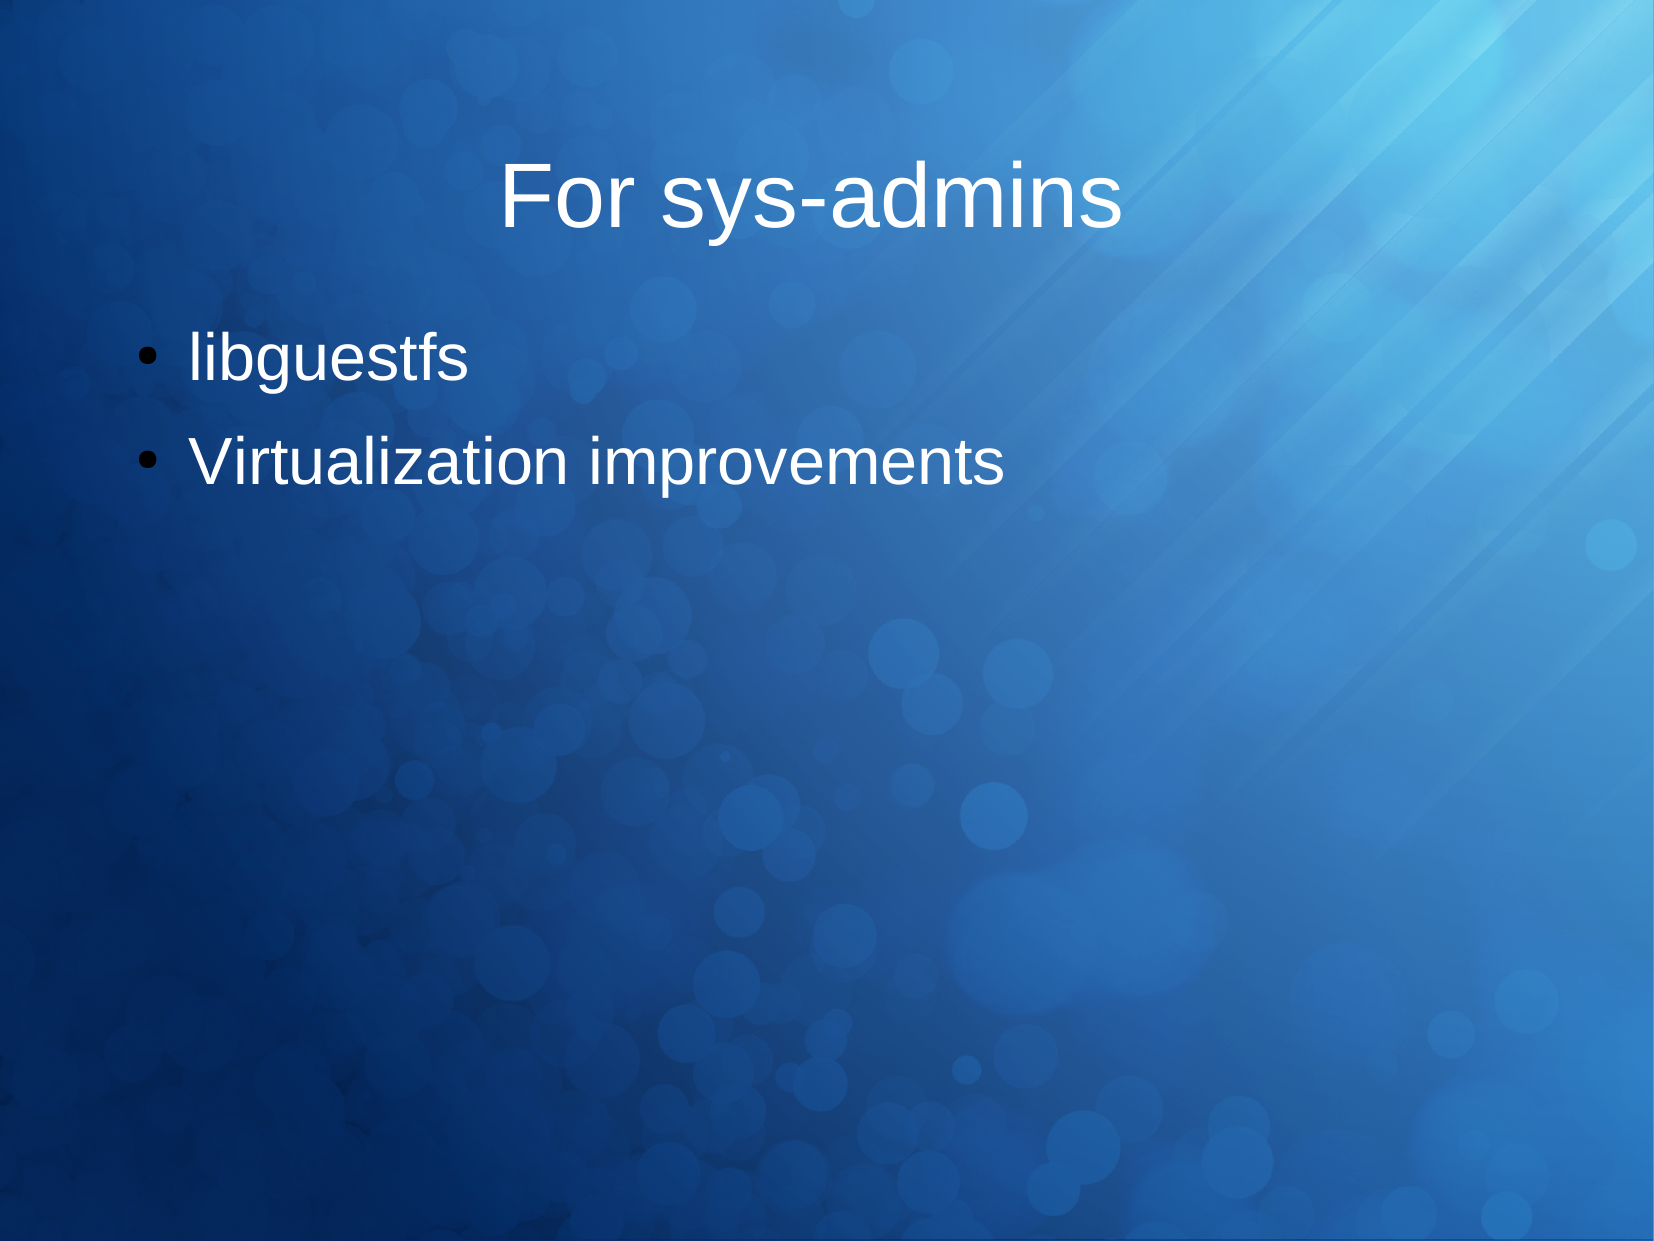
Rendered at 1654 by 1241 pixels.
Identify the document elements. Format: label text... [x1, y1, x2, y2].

title For sys-admins [118, 119, 1506, 273]
picture [0, 0, 1654, 1241]
list libguestfs Virtualization improvements [118, 319, 1571, 931]
